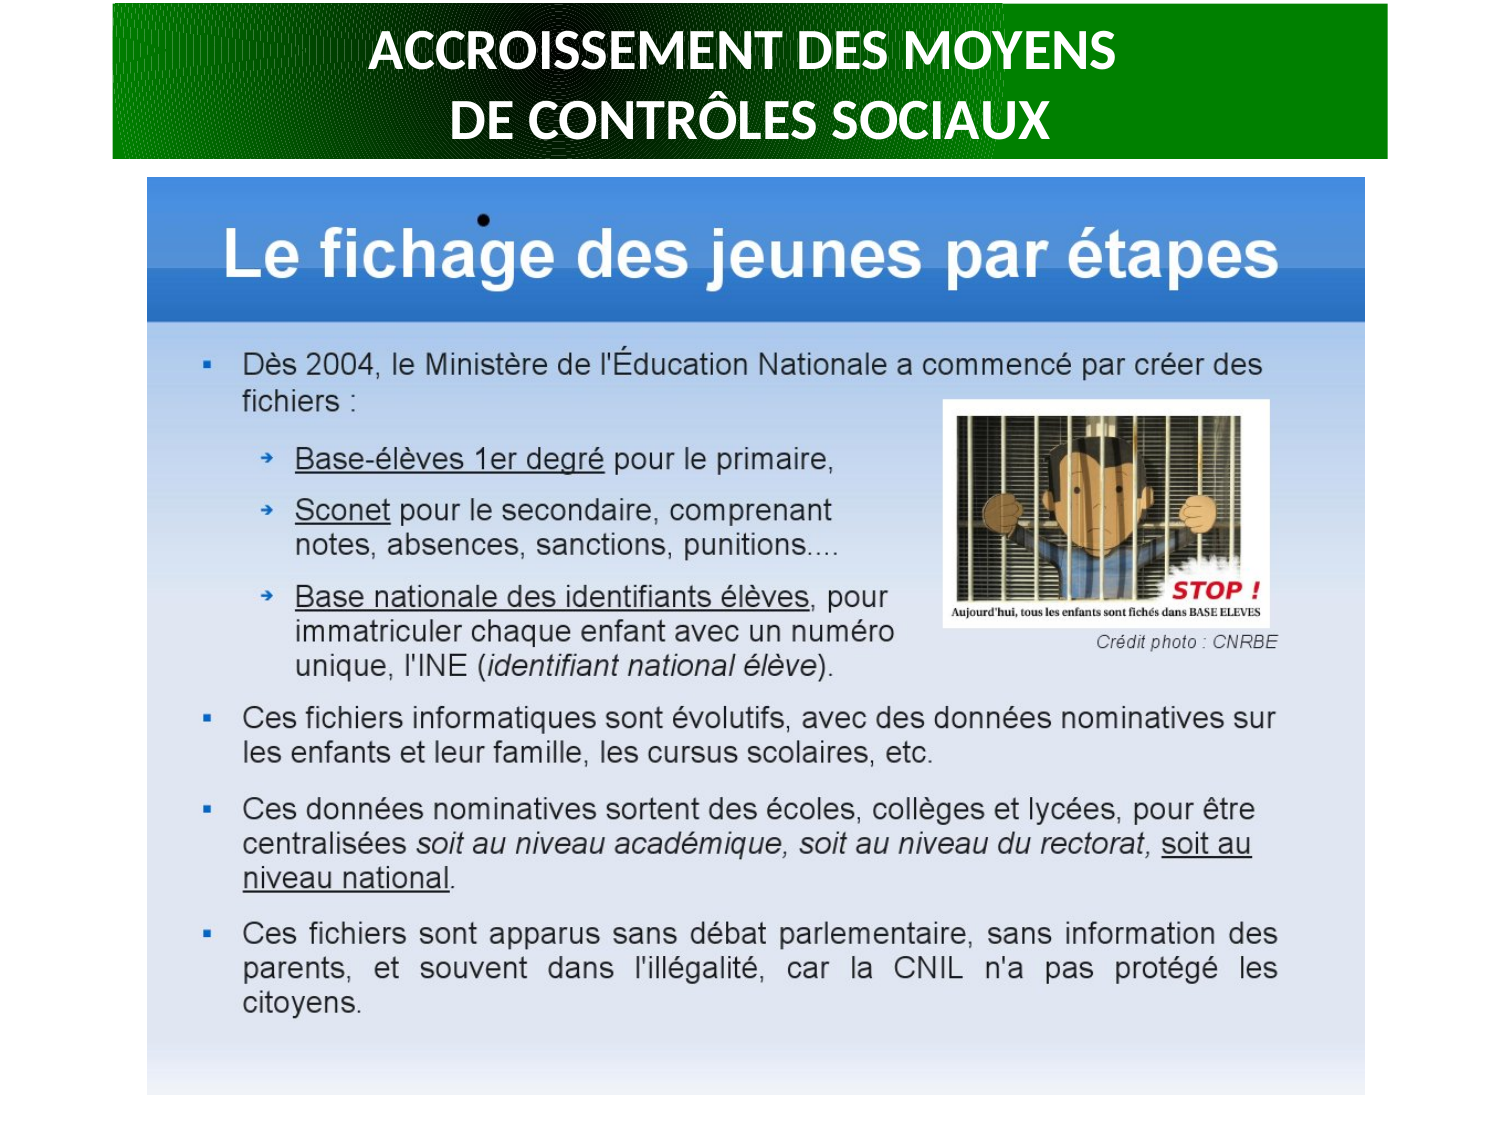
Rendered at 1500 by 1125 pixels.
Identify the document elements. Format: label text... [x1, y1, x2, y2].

title ACCROISSEMENT DES MOYENS DE CONTRÔLES SOCIAUX [112, 3, 1388, 159]
picture [147, 177, 1365, 1095]
